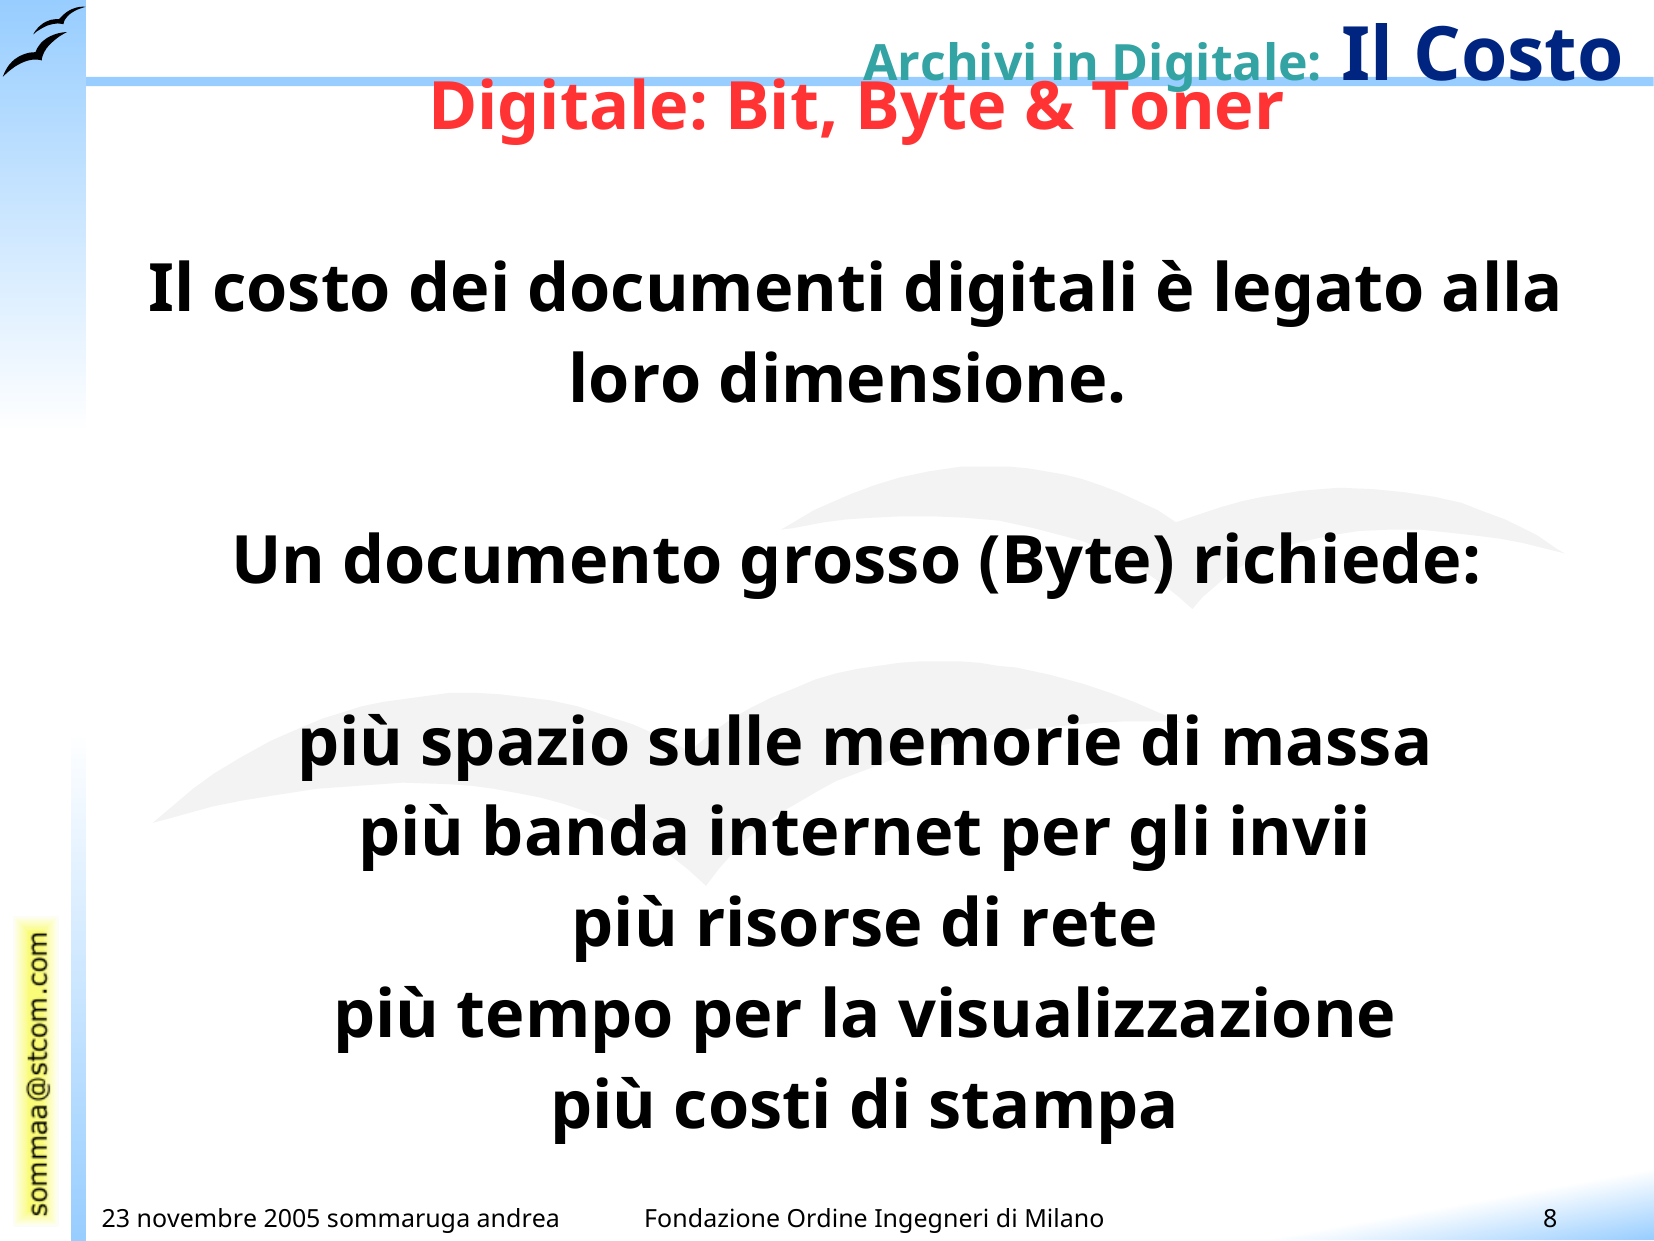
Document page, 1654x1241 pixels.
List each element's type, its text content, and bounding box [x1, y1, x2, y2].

subtitle Digitale: Bit, Byte & Toner Il costo dei documenti digitali è legato alla loro dimensione. Un documento grosso (Byte) richiede: più spazio sulle memorie di massa più banda internet per gli invii più risorse di rete più tempo per la visualizzazione più costi di stampa [85, 121, 1628, 1176]
picture [12, 915, 60, 1228]
title Archivi in Digitale: Il Costo [85, 0, 1654, 104]
